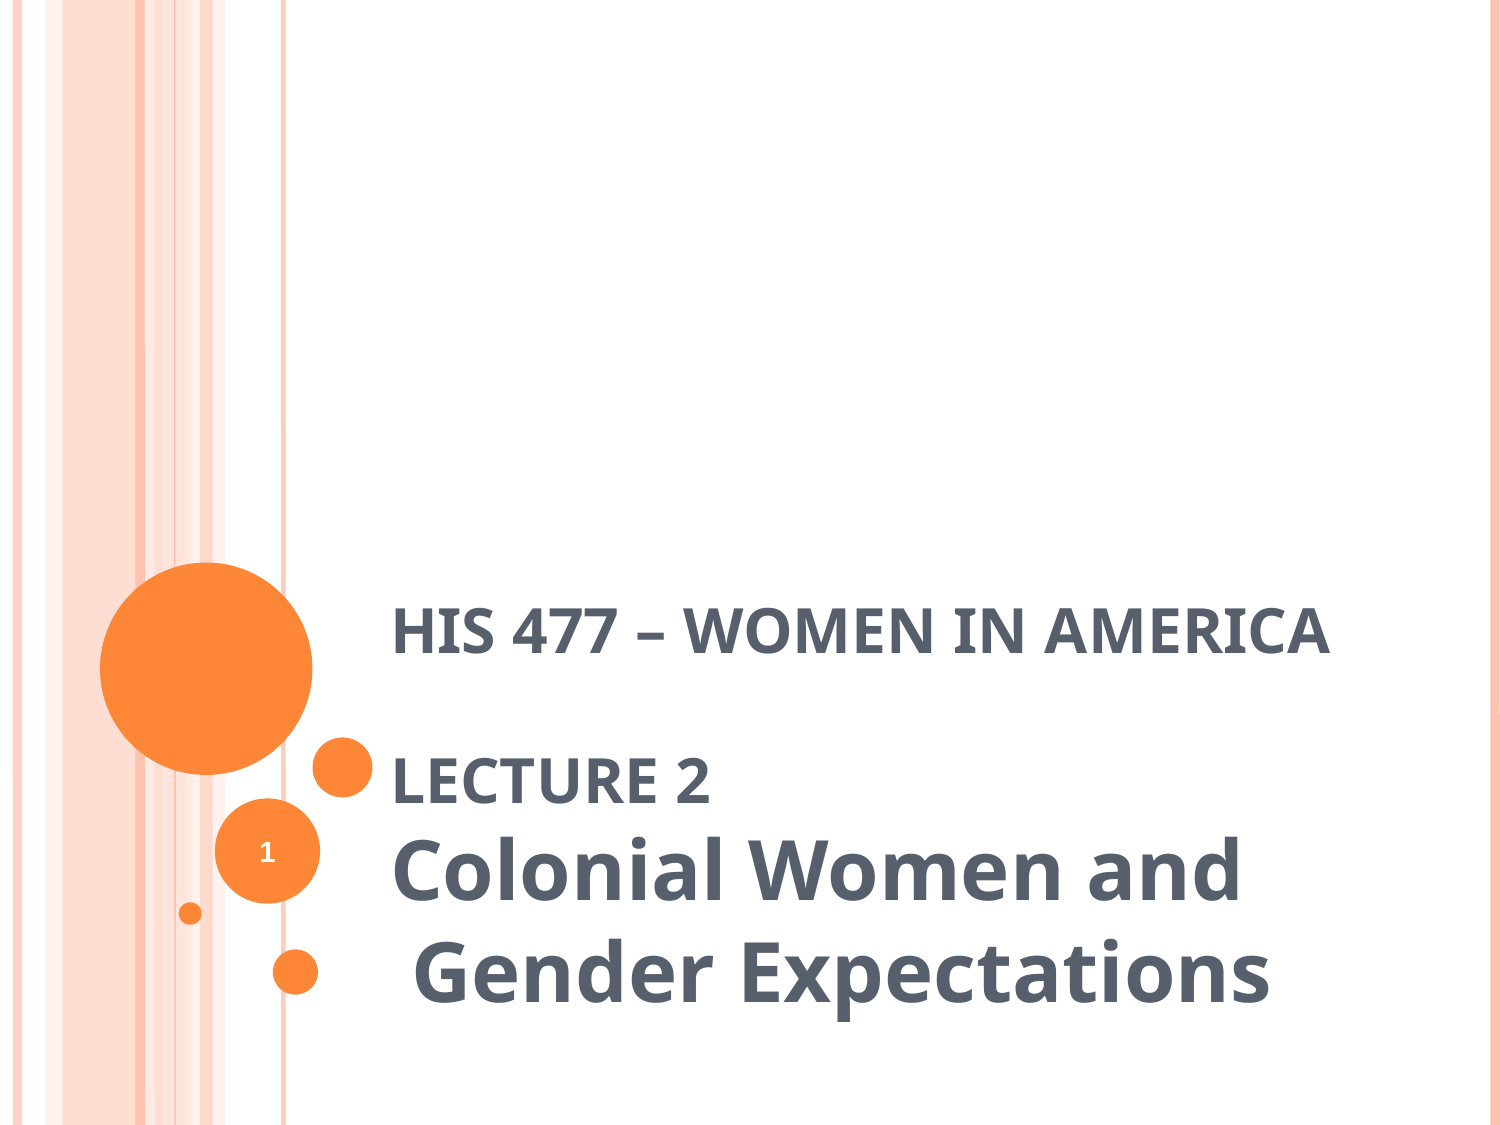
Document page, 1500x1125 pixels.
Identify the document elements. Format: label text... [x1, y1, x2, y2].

title HIS 477 – Women in America Lecture 2 [375, 512, 1388, 820]
text_box [217, 808, 318, 894]
subtitle Colonial Women and Gender Expectations [375, 820, 1388, 1046]
